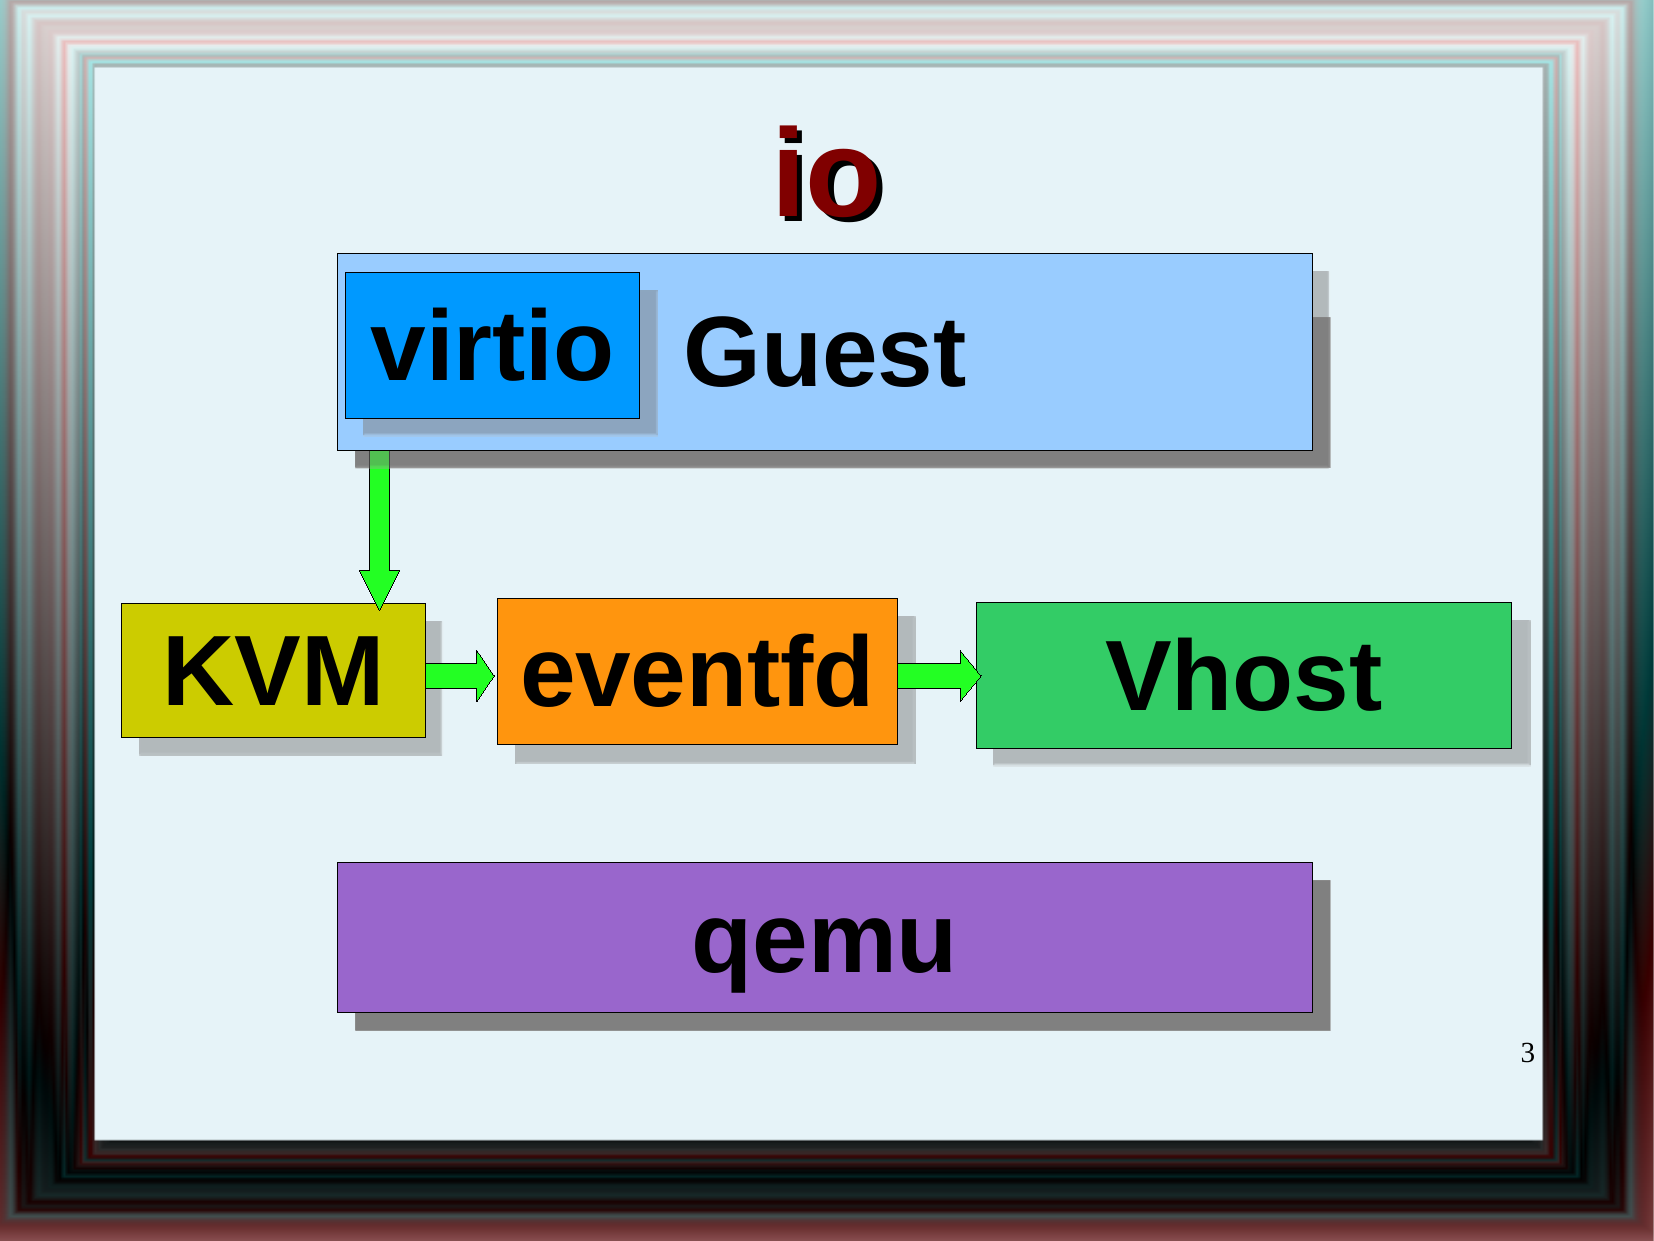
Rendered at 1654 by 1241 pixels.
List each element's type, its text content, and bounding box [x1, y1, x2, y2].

text_box Guest [337, 253, 1313, 451]
text_box eventfd [497, 598, 898, 745]
text_box Vhost [976, 602, 1512, 749]
text_box qemu [337, 862, 1313, 1013]
text_box KVM [121, 603, 426, 738]
picture [0, 0, 1654, 1241]
text_box [425, 650, 495, 702]
text_box [359, 451, 400, 611]
text_box [897, 650, 982, 702]
title io [118, 88, 1536, 257]
text_box virtio [345, 272, 640, 419]
